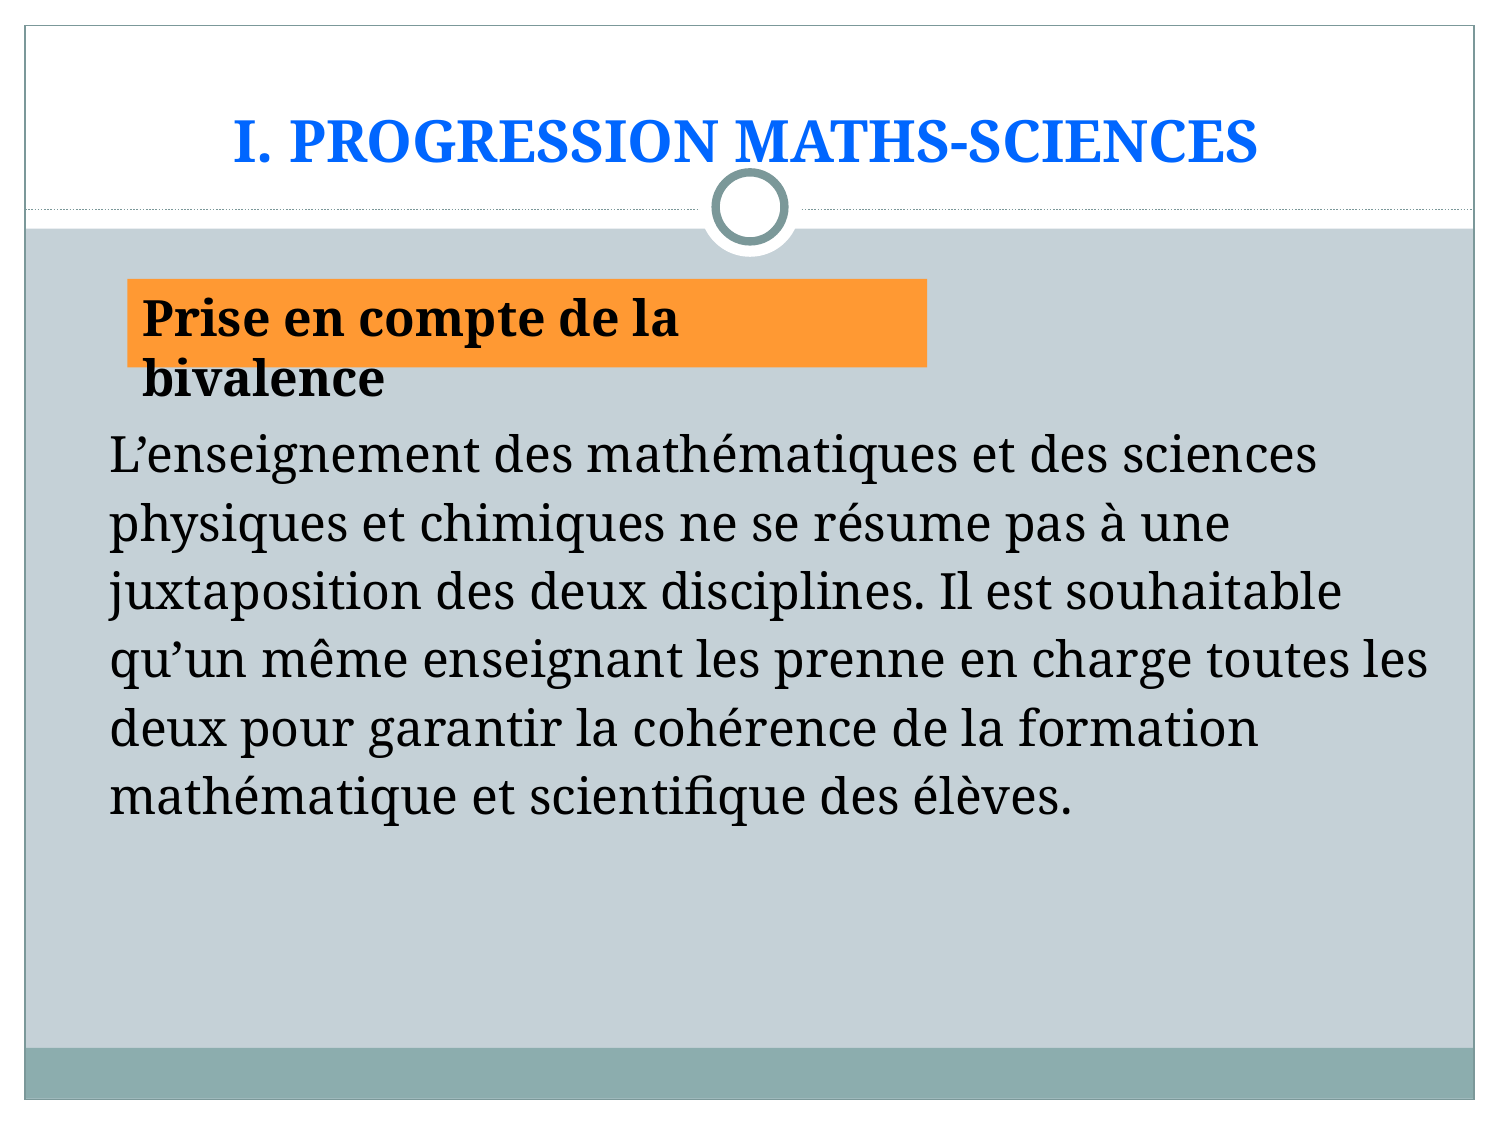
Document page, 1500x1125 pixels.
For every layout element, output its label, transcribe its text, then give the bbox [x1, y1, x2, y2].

title I. PROGRESSION MATHS-SCIENCES [49, 45, 1445, 188]
list L’enseignement des mathématiques et des sciences physiques et chimiques ne se résume pas à une juxtaposition des deux disciplines. Il est souhaitable qu’un même enseignant les prenne en charge toutes les deux pour garantir la cohérence de la formation mathématique et scientifique des élèves. [49, 250, 1445, 1001]
text_box Prise en compte de la bivalence [127, 278, 928, 368]
